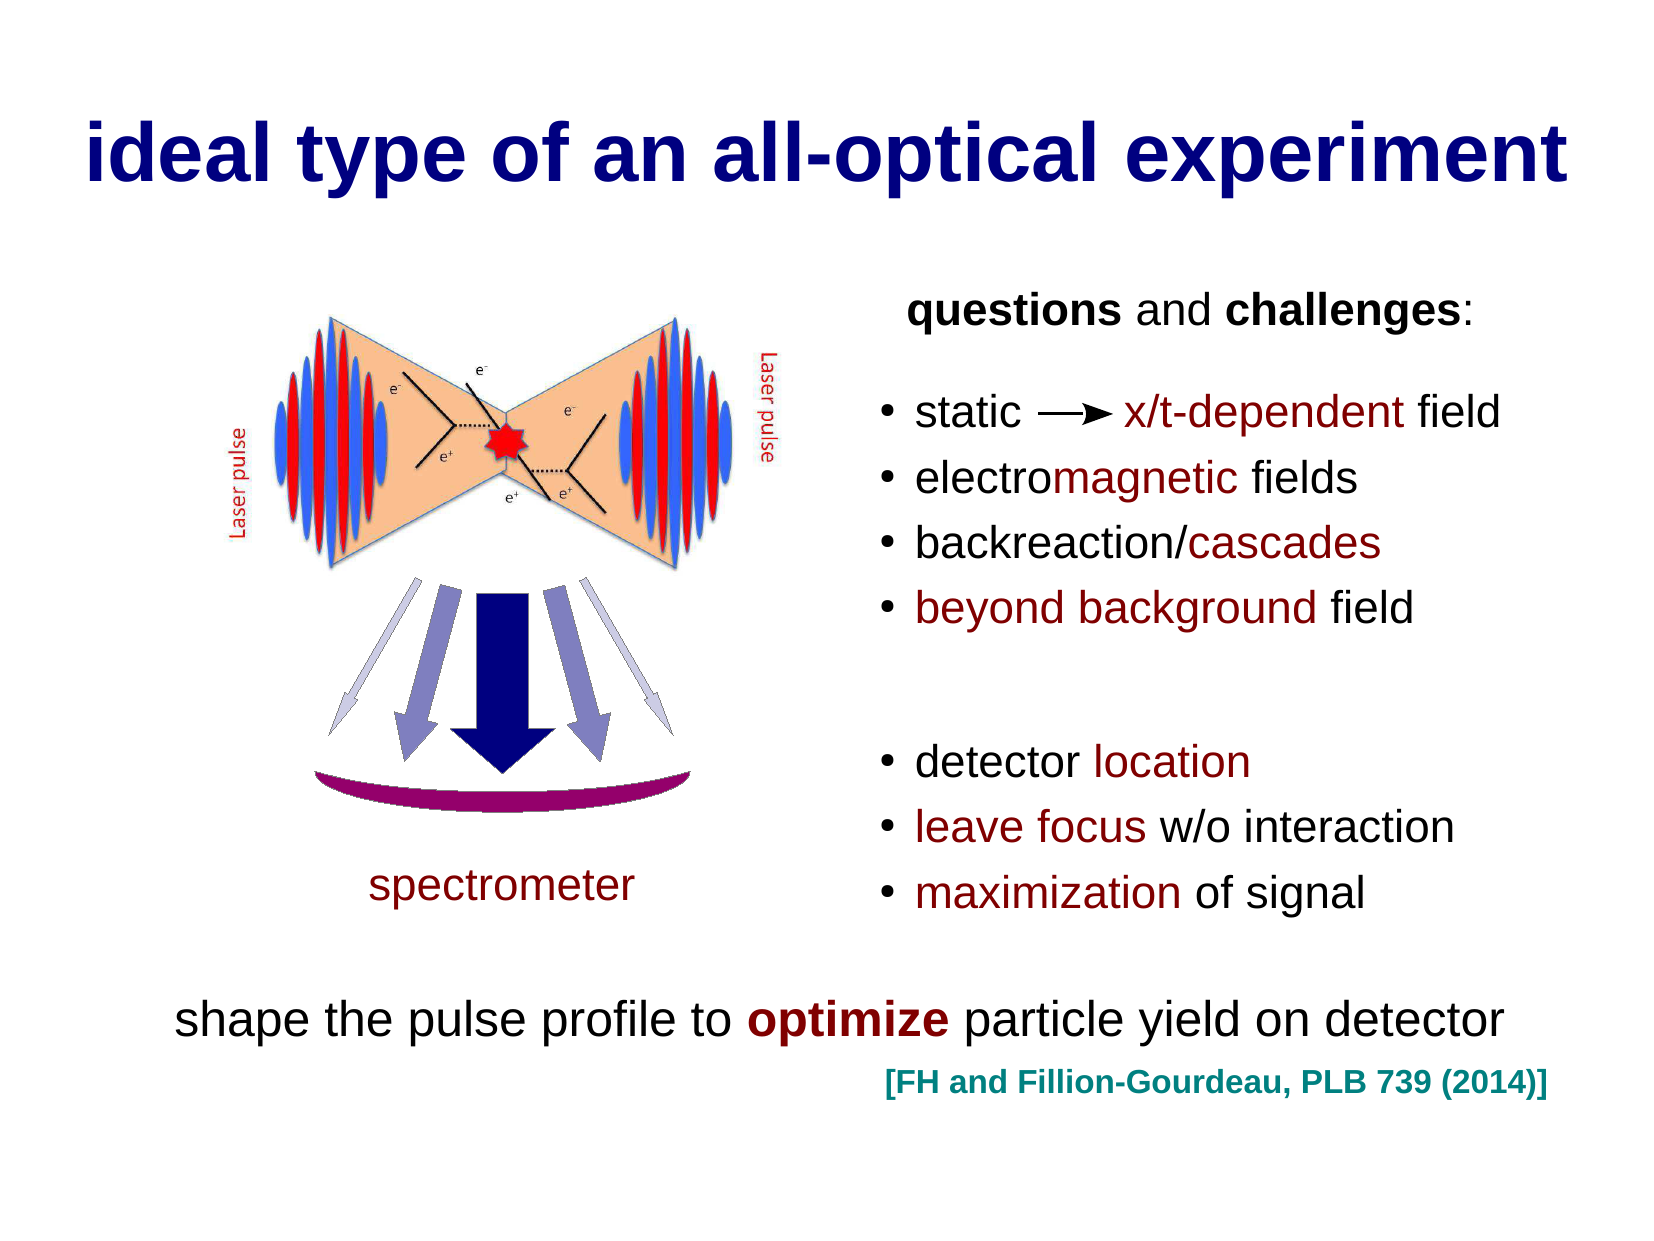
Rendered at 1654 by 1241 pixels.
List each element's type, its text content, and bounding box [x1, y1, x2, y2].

text_box questions and challenges: static x/t-dependent field electromagnetic fields backreaction/cascades beyond background field detector location leave focus w/o interaction maximization of signal [864, 276, 1516, 926]
text_box [FH and Fillion-Gourdeau, PLB 739 (2014)] [870, 1055, 1576, 1108]
picture [214, 314, 792, 586]
text_box [579, 577, 674, 736]
text_box spectrometer [353, 851, 663, 918]
text_box [314, 771, 691, 813]
text_box [394, 584, 462, 762]
text_box shape the pulse profile to optimize particle yield on detector [135, 983, 1546, 1055]
title ideal type of an all-optical experiment [82, 49, 1571, 257]
text_box [328, 577, 422, 736]
text_box [543, 585, 611, 762]
text_box [840, 705, 1426, 930]
text_box [450, 593, 556, 774]
